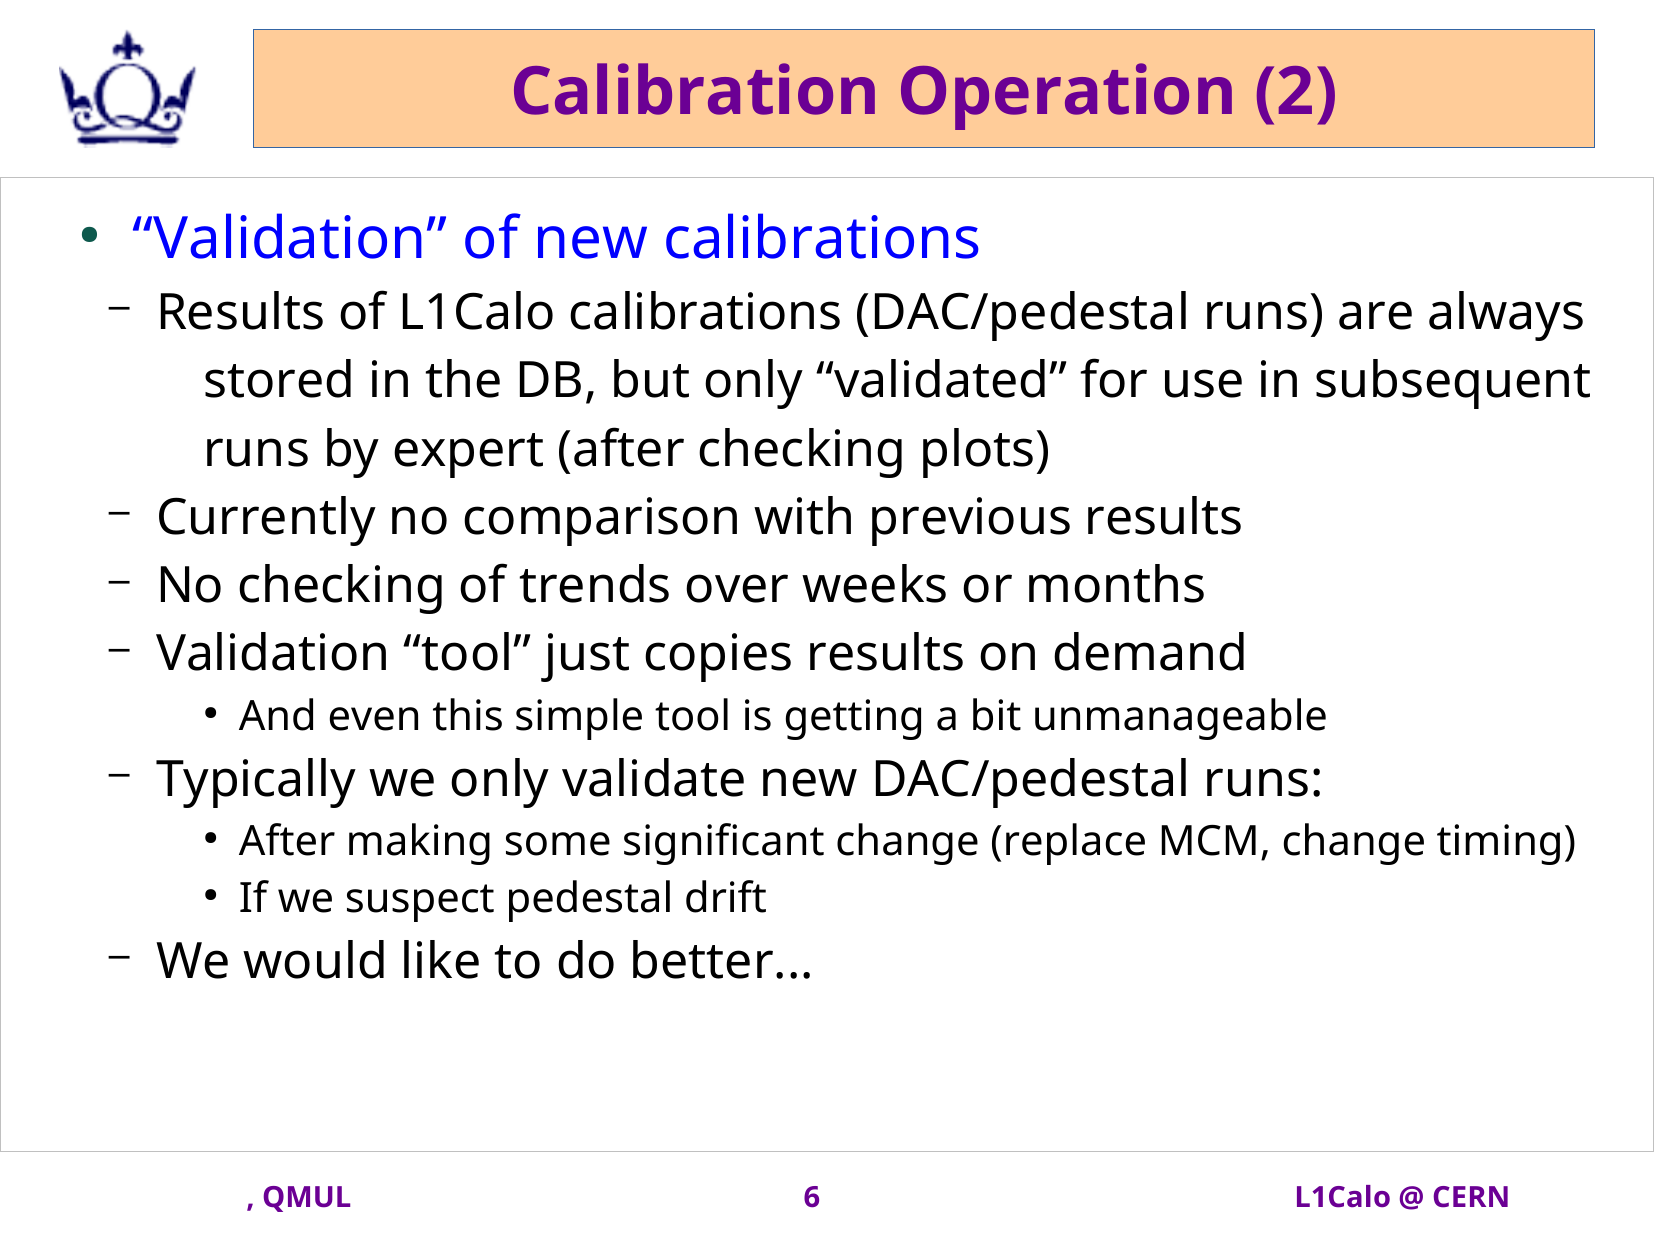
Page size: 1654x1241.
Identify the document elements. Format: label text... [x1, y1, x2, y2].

title Calibration Operation (2) [253, 29, 1595, 148]
list “Validation” of new calibrations Results of L1Calo calibrations (DAC/pedestal runs) are always stored in the DB, but only “validated” for use in subsequent runs by expert (after checking plots) Currently no comparison with previous results No checking of trends over weeks or months Validation “tool” just copies results on demand And even this simple tool is getting a bit unmanageable Typically we only validate new DAC/pedestal runs: After making some significant change (replace MCM, change timing) If we suspect pedestal drift We would like to do better... [61, 196, 1605, 1154]
picture [59, 29, 200, 148]
